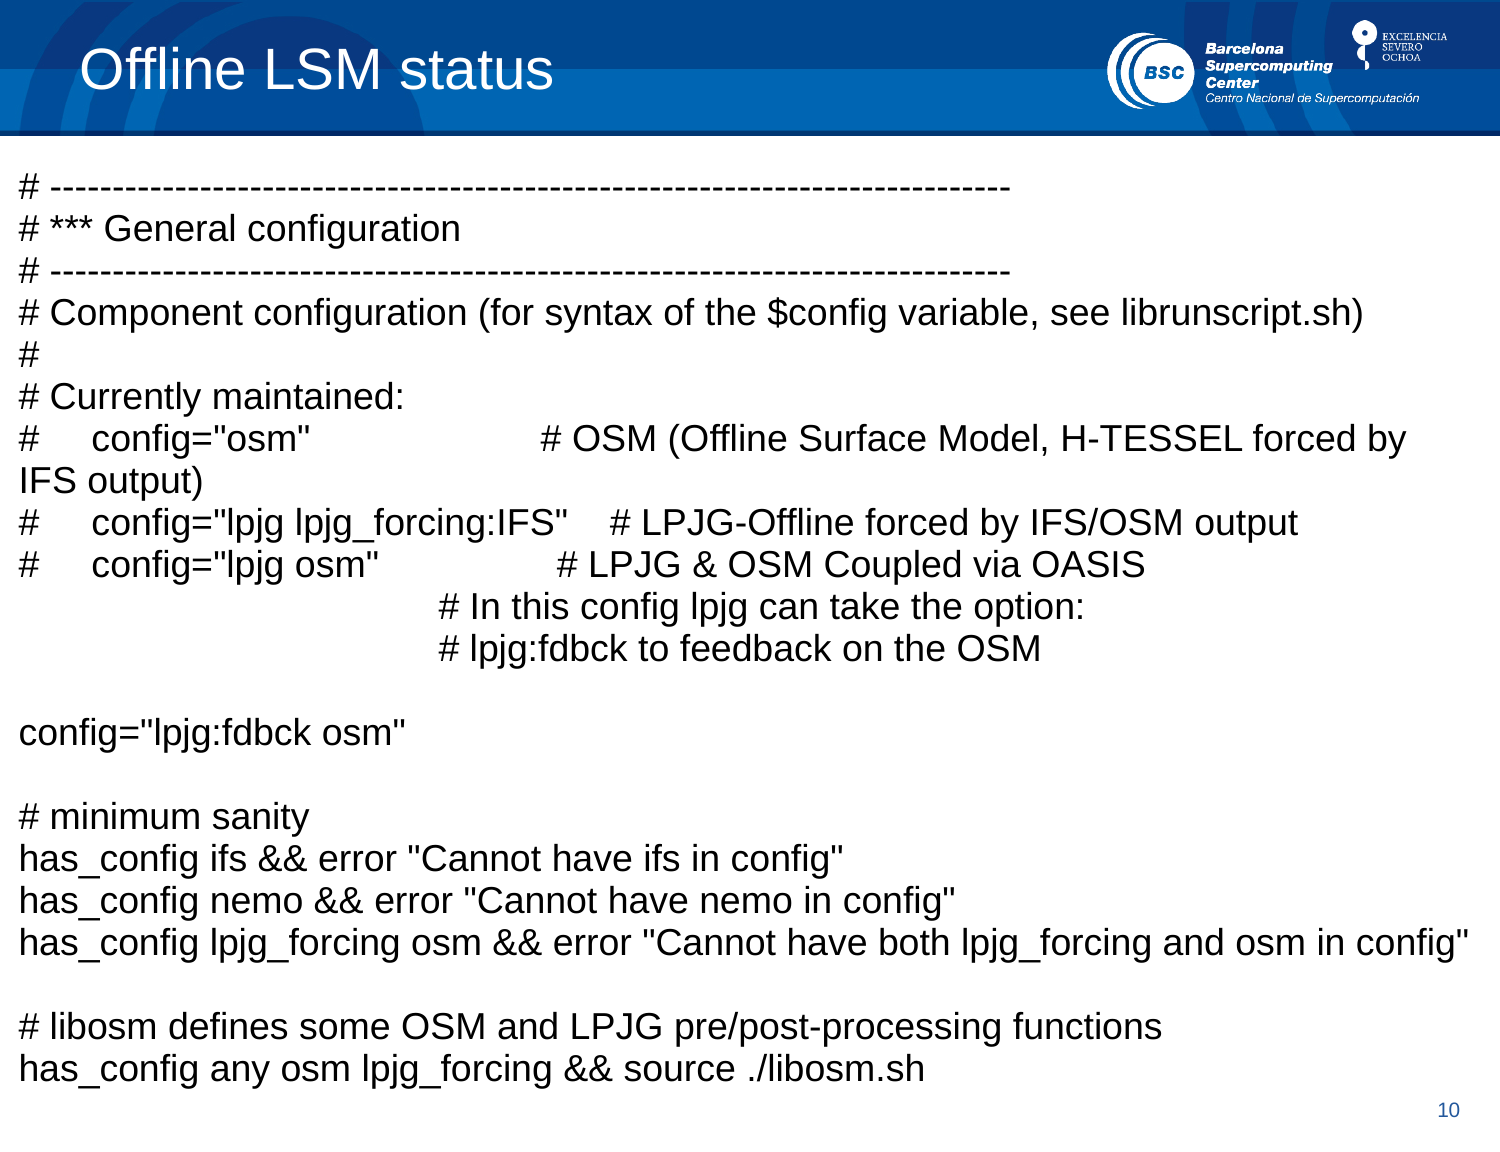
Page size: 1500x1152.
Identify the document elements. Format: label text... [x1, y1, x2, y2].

picture [0, 0, 1500, 136]
title Offline LSM status [65, 23, 1081, 116]
text_box # ----------------------------------------------------------------------------- # *** General configuration # ----------------------------------------------------------------------------- # Component configuration (for syntax of the $config variable, see librunscript.sh) # # Currently maintained: # config="osm" # OSM (Offline Surface Model, H-TESSEL forced by IFS output) # config="lpjg lpjg_forcing:IFS" # LPJG-Offline forced by IFS/OSM output # config="lpjg osm" # LPJG & OSM Coupled via OASIS # In this config lpjg can take the option: # lpjg:fdbck to feedback on the OSM config="lpjg:fdbck osm" # minimum sanity has_config ifs && error "Cannot have ifs in config" has_config nemo && error "Cannot have nemo in config" has_config lpjg_forcing osm && error "Cannot have both lpjg_forcing and osm in config" # libosm defines some OSM and LPJG pre/post-processing functions has_config any osm lpjg_forcing && source ./libosm.sh [3, 116, 1486, 1152]
